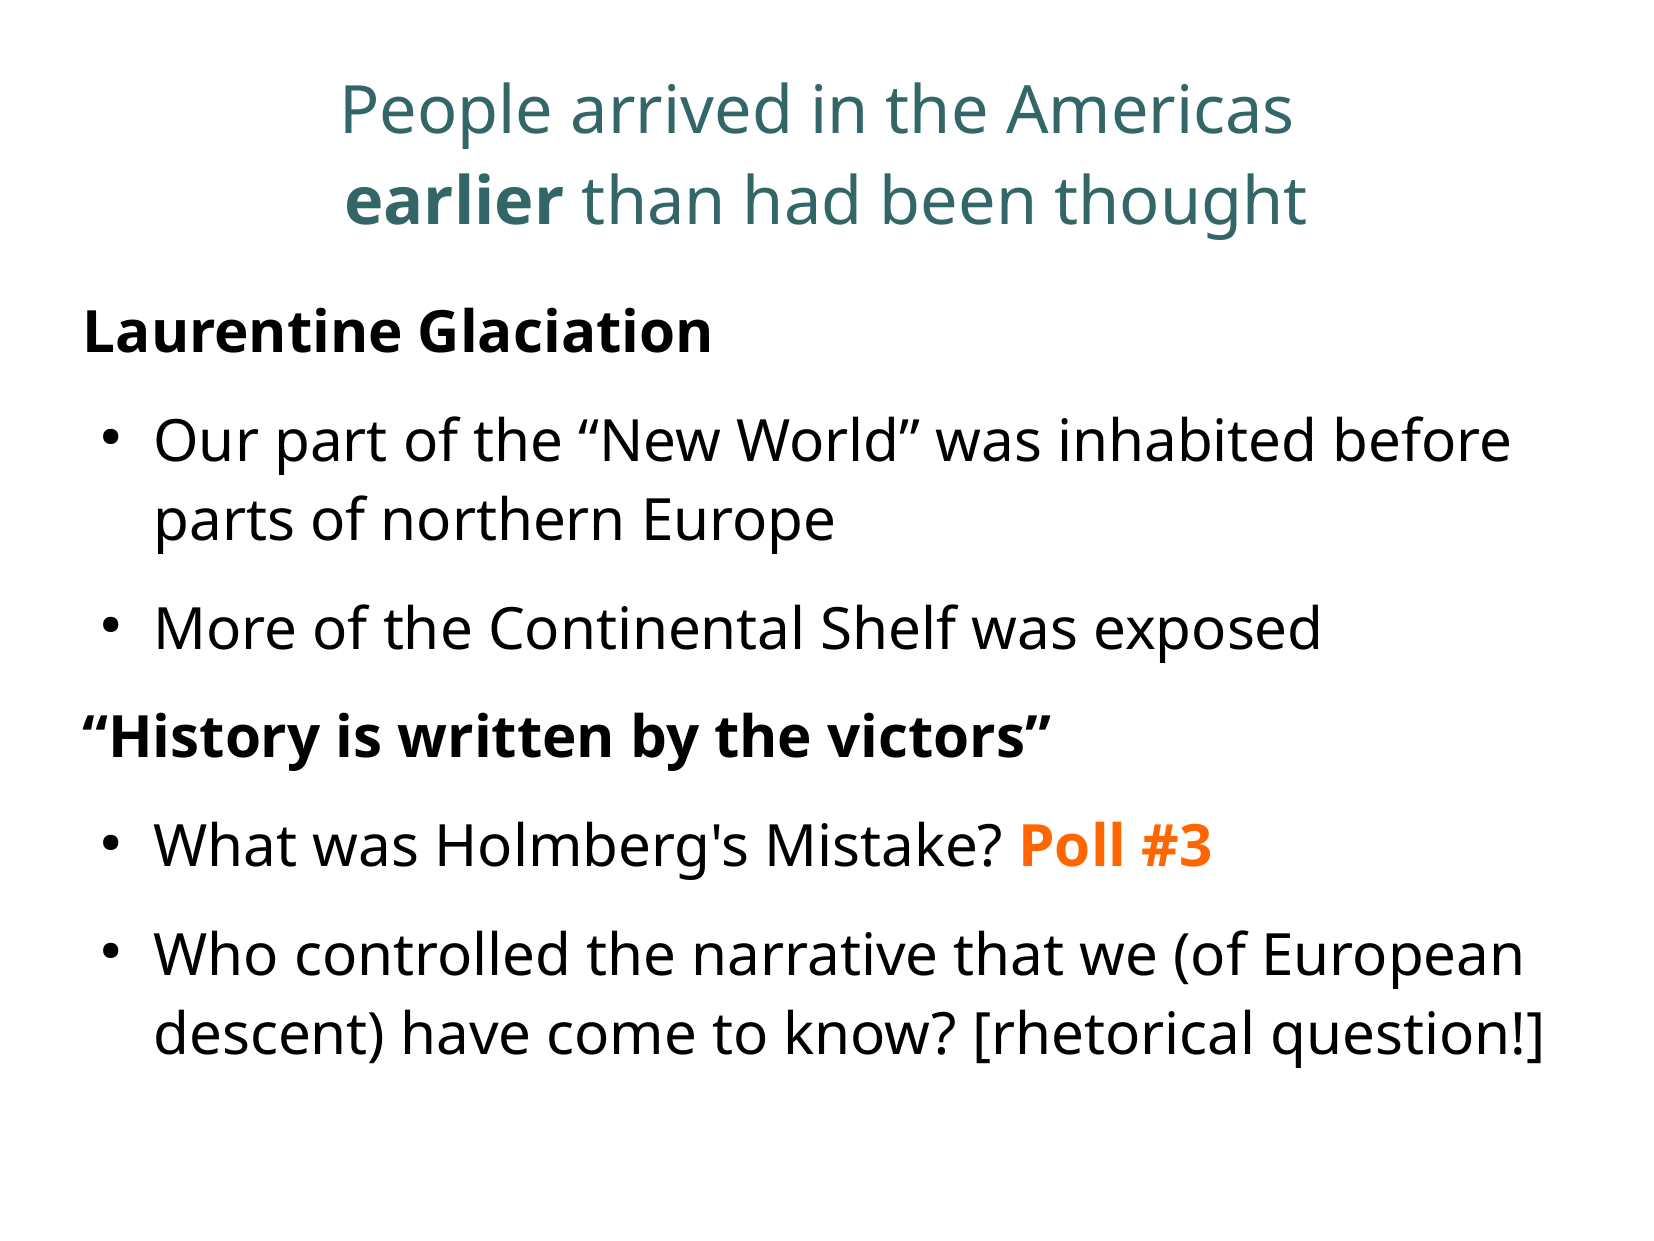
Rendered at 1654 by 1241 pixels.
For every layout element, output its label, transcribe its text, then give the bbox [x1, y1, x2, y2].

title People arrived in the Americas earlier than had been thought [82, 49, 1571, 257]
list Laurentine Glaciation Our part of the “New World” was inhabited before parts of northern Europe More of the Continental Shelf was exposed “History is written by the victors” What was Holmberg's Mistake? Poll #3 Who controlled the narrative that we (of European descent) have come to know? [rhetorical question!] [82, 290, 1571, 1109]
